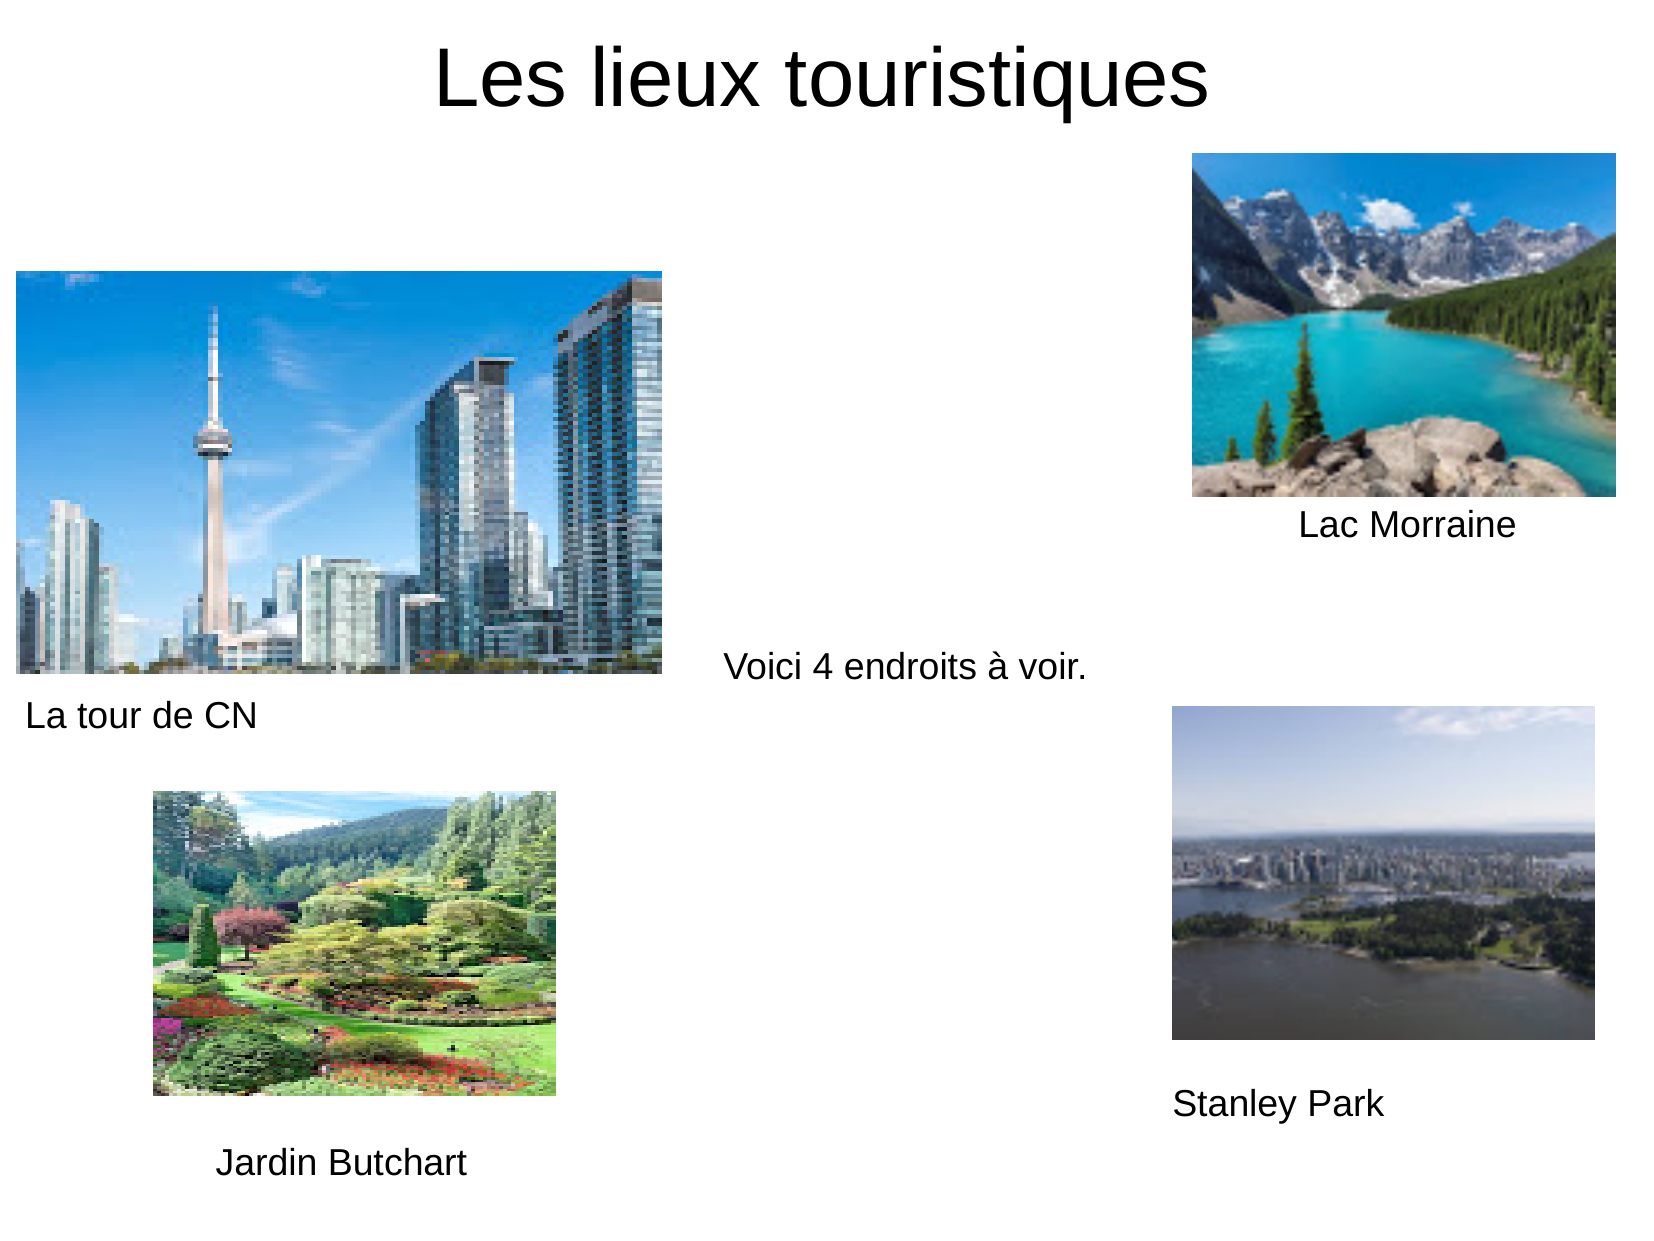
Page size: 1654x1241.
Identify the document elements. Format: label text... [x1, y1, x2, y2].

text_box Voici 4 endroits à voir. [708, 637, 1146, 695]
picture [153, 791, 556, 1096]
text_box Stanley Park [1157, 1074, 1583, 1132]
picture [16, 271, 662, 674]
picture [1172, 706, 1595, 1040]
text_box Lac Morraine [1157, 496, 1654, 579]
text_box La tour de CN [0, 687, 662, 745]
text_box Les lieux touristiques [0, 23, 1630, 132]
picture [1192, 153, 1616, 496]
text_box Jardin Butchart [200, 1133, 497, 1191]
